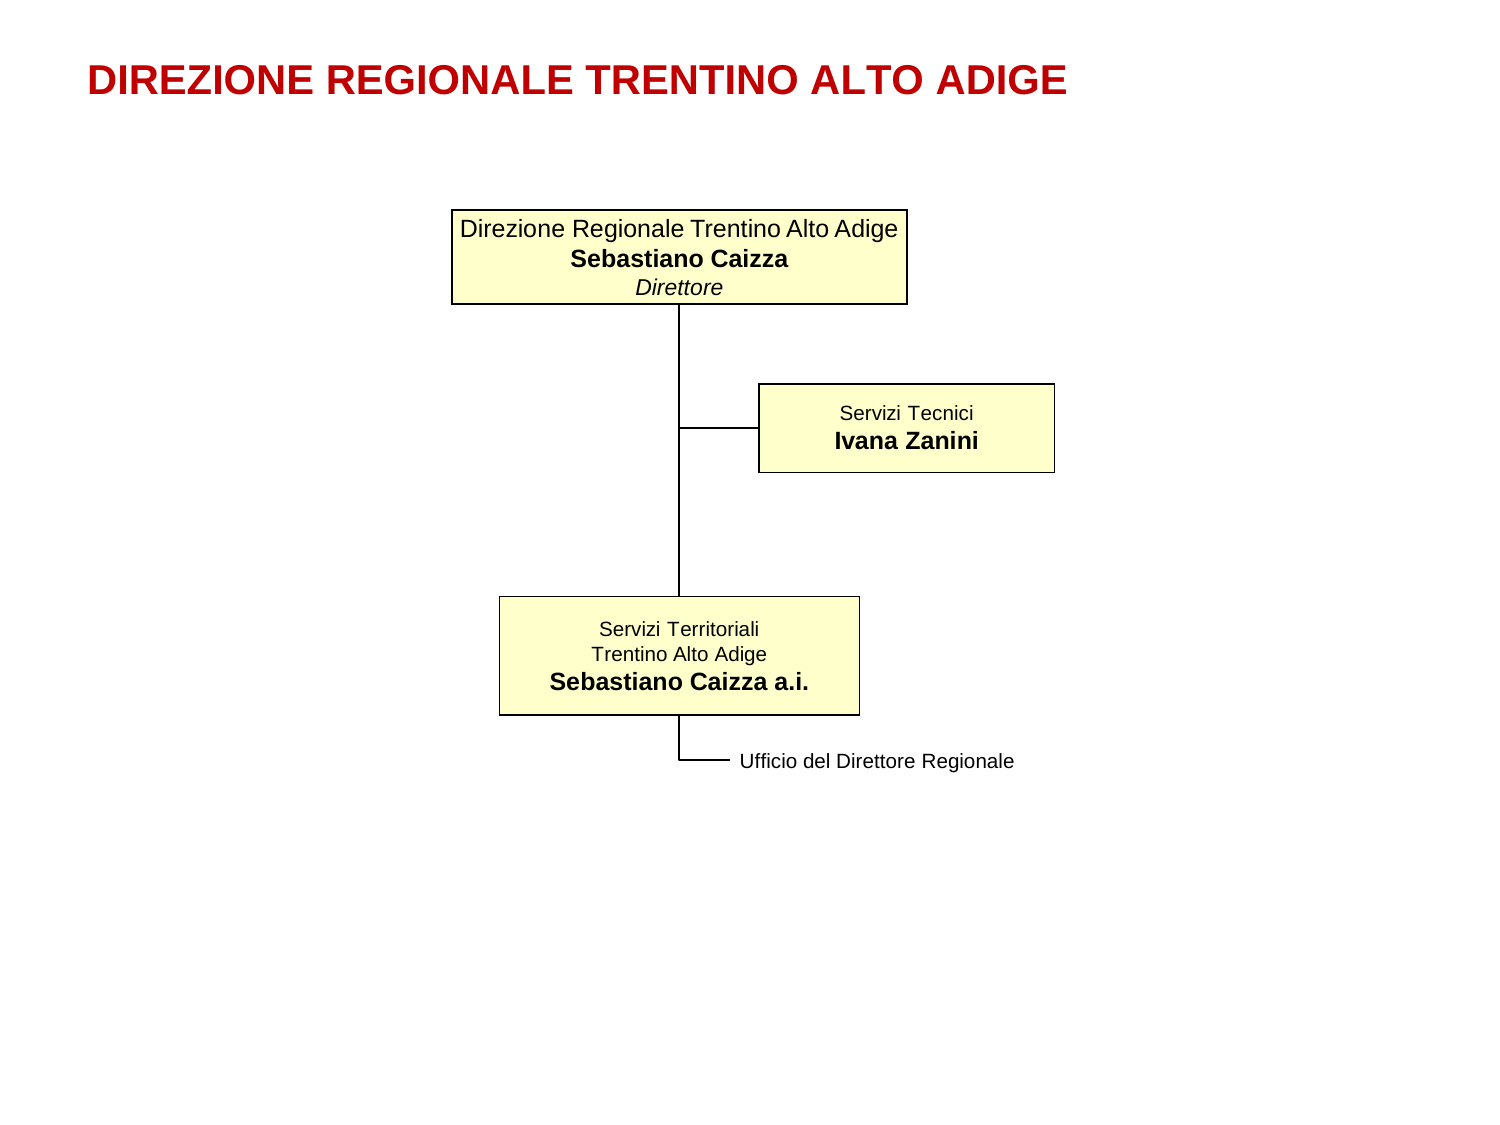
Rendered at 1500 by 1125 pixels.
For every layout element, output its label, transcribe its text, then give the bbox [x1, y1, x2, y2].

title DIREZIONE REGIONALE TRENTINO ALTO ADIGE [72, 45, 1462, 128]
picture [445, 205, 1055, 786]
